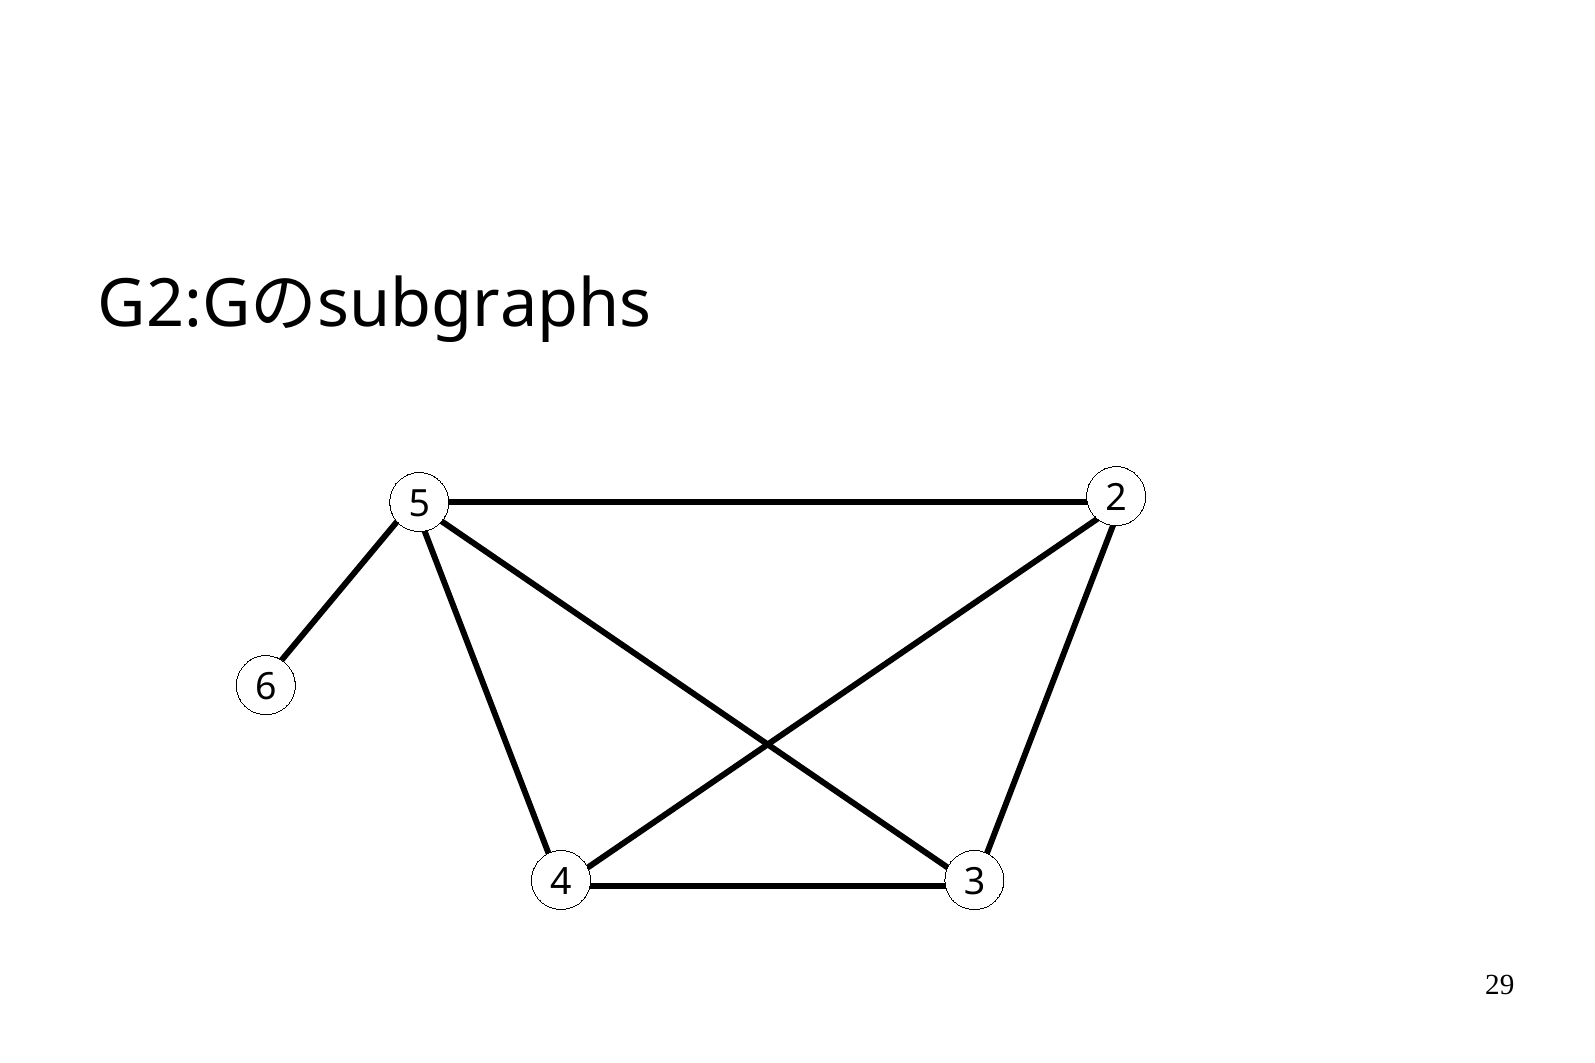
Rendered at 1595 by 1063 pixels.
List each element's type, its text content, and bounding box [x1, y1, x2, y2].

text_box 4 [531, 850, 591, 910]
text_box 6 [236, 655, 296, 715]
text_box 3 [944, 850, 1004, 910]
text_box 5 [389, 472, 449, 532]
list G2:Gのsubgraphs [79, 248, 1515, 919]
text_box 2 [1086, 466, 1146, 526]
